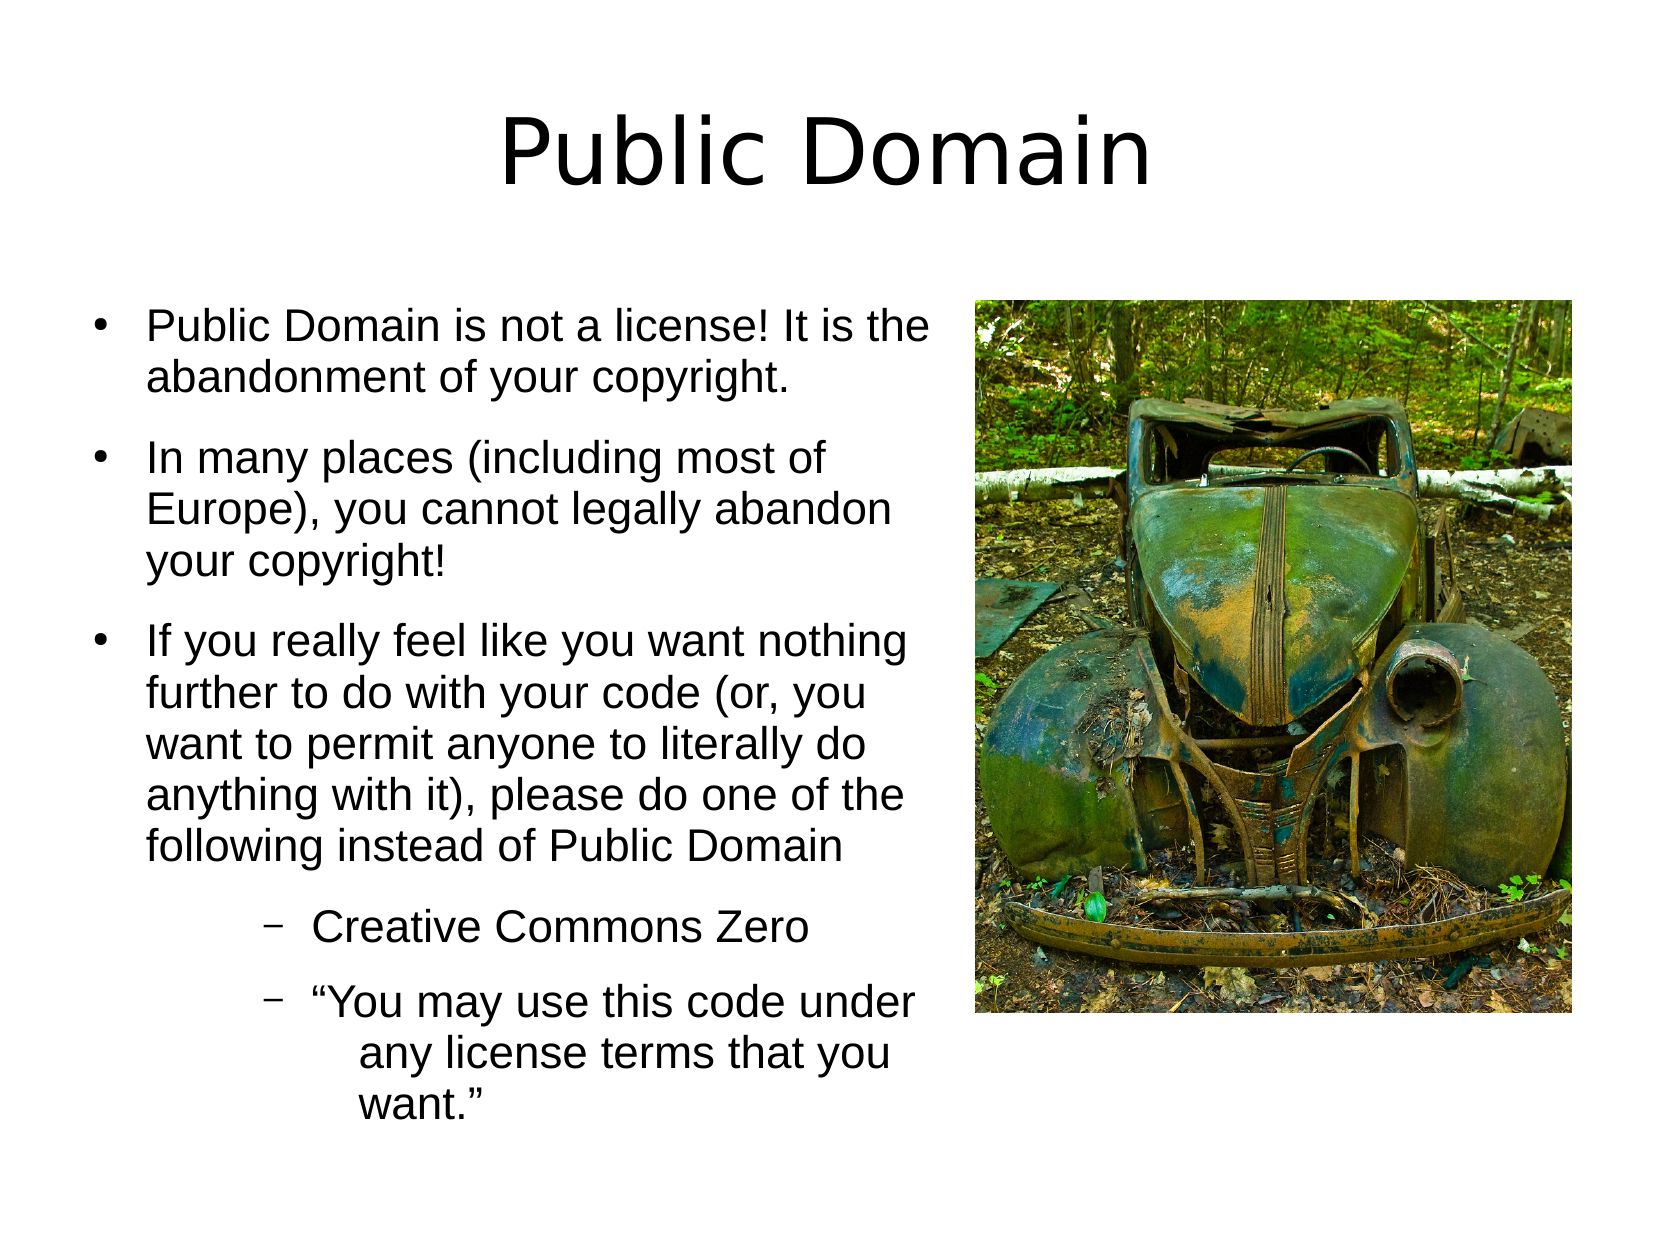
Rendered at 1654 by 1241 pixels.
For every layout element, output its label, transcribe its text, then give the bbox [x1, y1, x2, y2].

title Public Domain [82, 49, 1571, 257]
list Public Domain is not a license! It is the abandonment of your copyright. In many places (including most of Europe), you cannot legally abandon your copyright! If you really feel like you want nothing further to do with your code (or, you want to permit anyone to literally do anything with it), please do one of the following instead of Public Domain Creative Commons Zero “You may use this code under any license terms that you want.” [75, 300, 976, 1130]
picture [975, 300, 1572, 1013]
